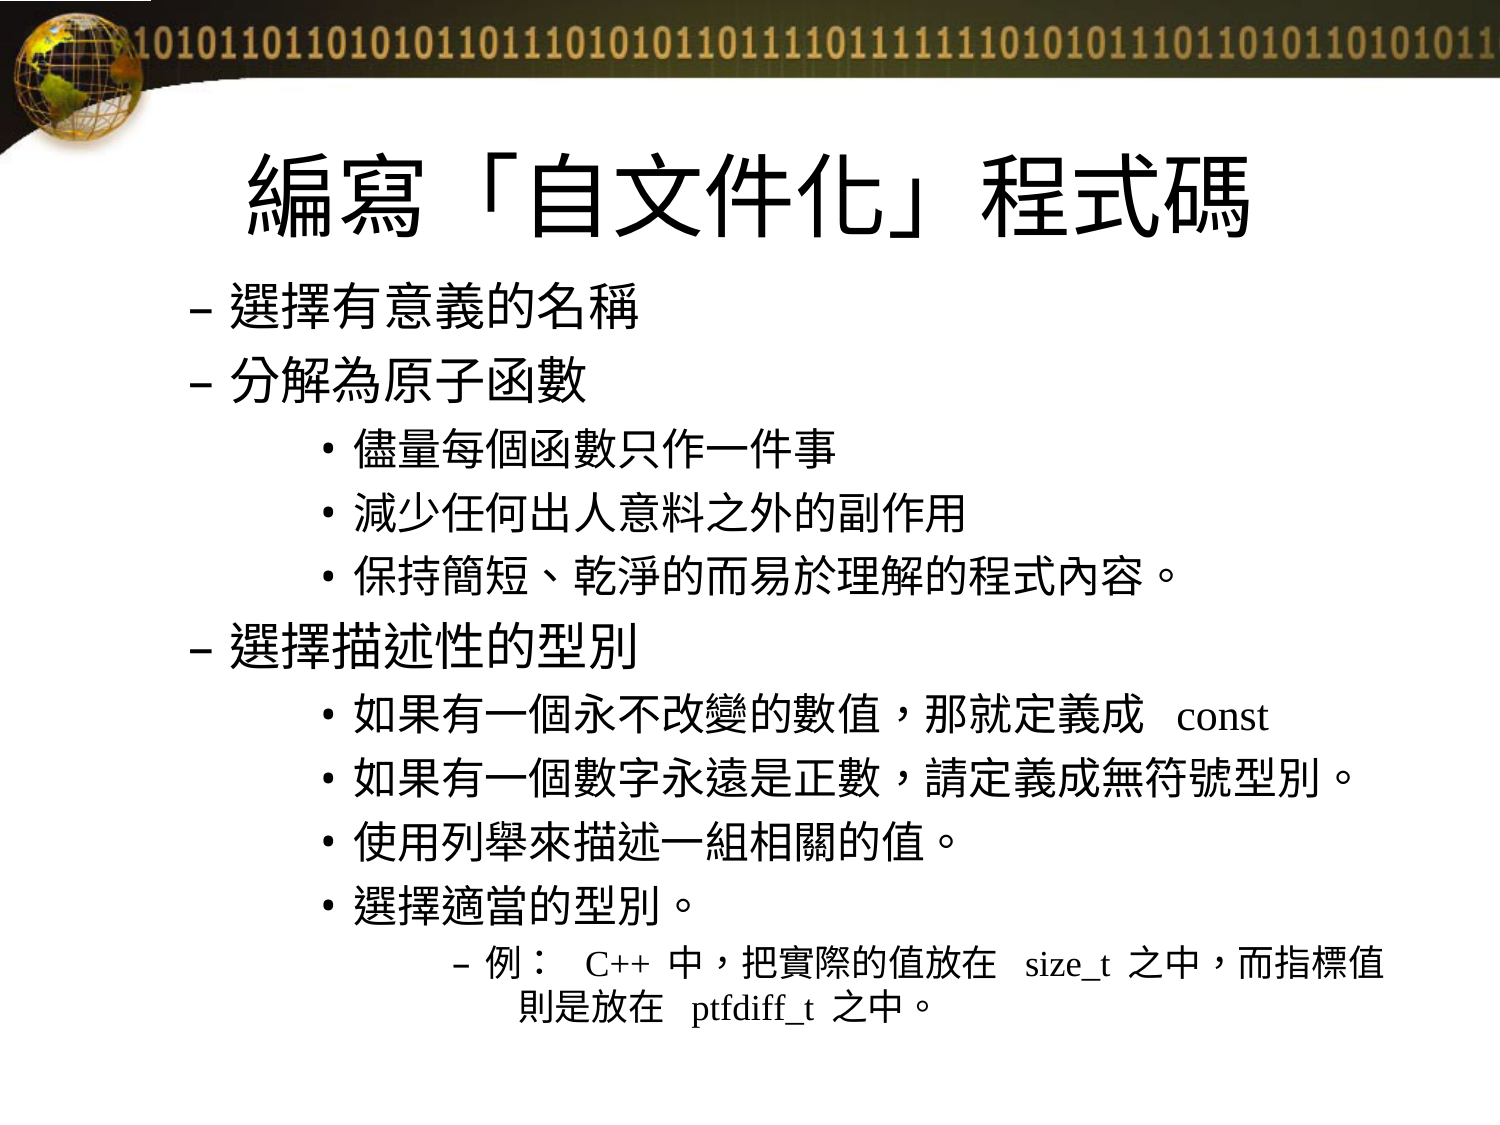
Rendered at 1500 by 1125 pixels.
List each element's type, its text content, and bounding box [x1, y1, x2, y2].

list 選擇有意義的名稱 分解為原子函數 儘量每個函數只作一件事 減少任何出人意料之外的副作用 保持簡短、乾淨的而易於理解的程式內容。 選擇描述性的型別 如果有一個永不改變的數值，那就定義成 const 如果有一個數字永遠是正數，請定義成無符號型別。 使用列舉來描述一組相關的值。 選擇適當的型別。 例： C++ 中，把實際的值放在 size_t 之中，而指標值則是放在 ptfdiff_t 之中。 [41, 267, 1436, 1047]
title 編寫「自文件化」程式碼 [112, 99, 1388, 267]
